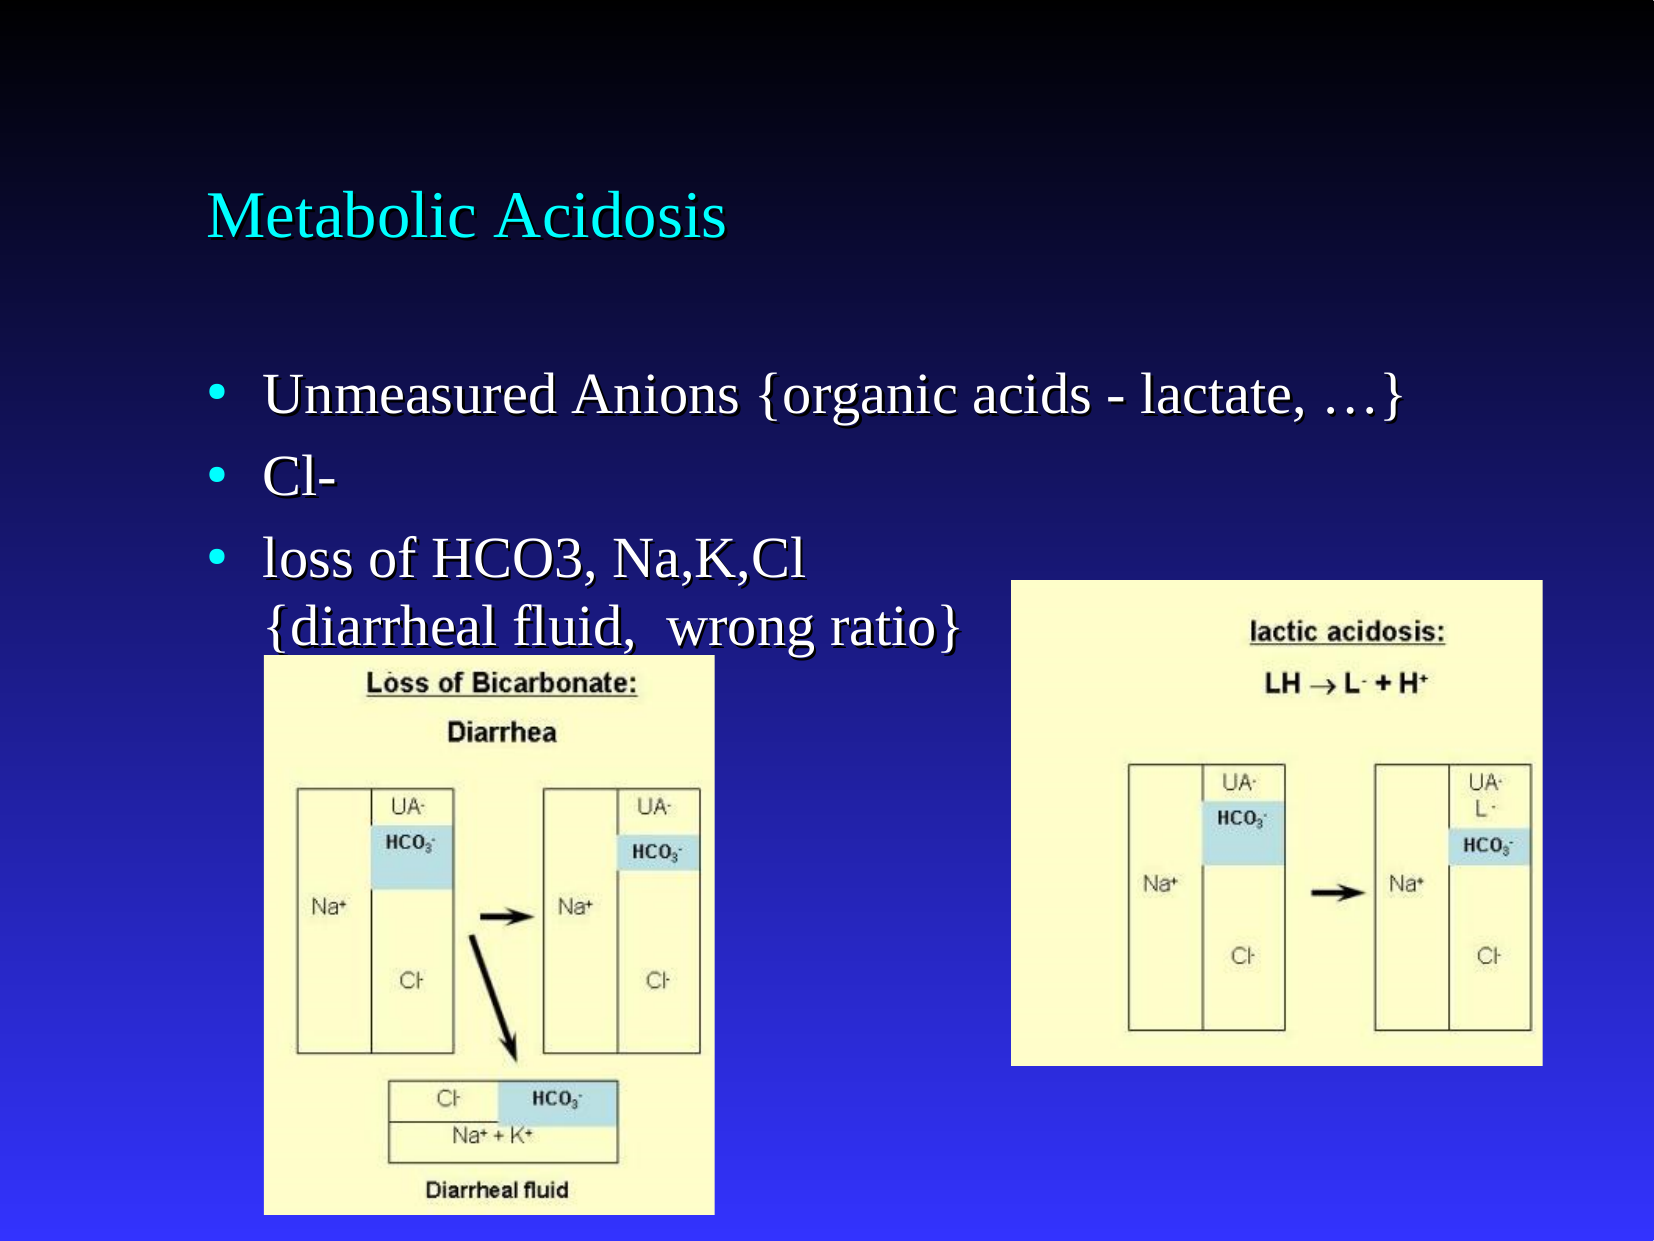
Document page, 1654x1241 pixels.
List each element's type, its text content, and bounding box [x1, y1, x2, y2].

list Unmeasured Anions {organic acids - lactate, …} Cl- loss of HCO3, Na,K,Cl {diarrheal fluid, wrong ratio} [206, 358, 1613, 1103]
picture [263, 655, 715, 1215]
title Metabolic Acidosis [206, 110, 1613, 317]
